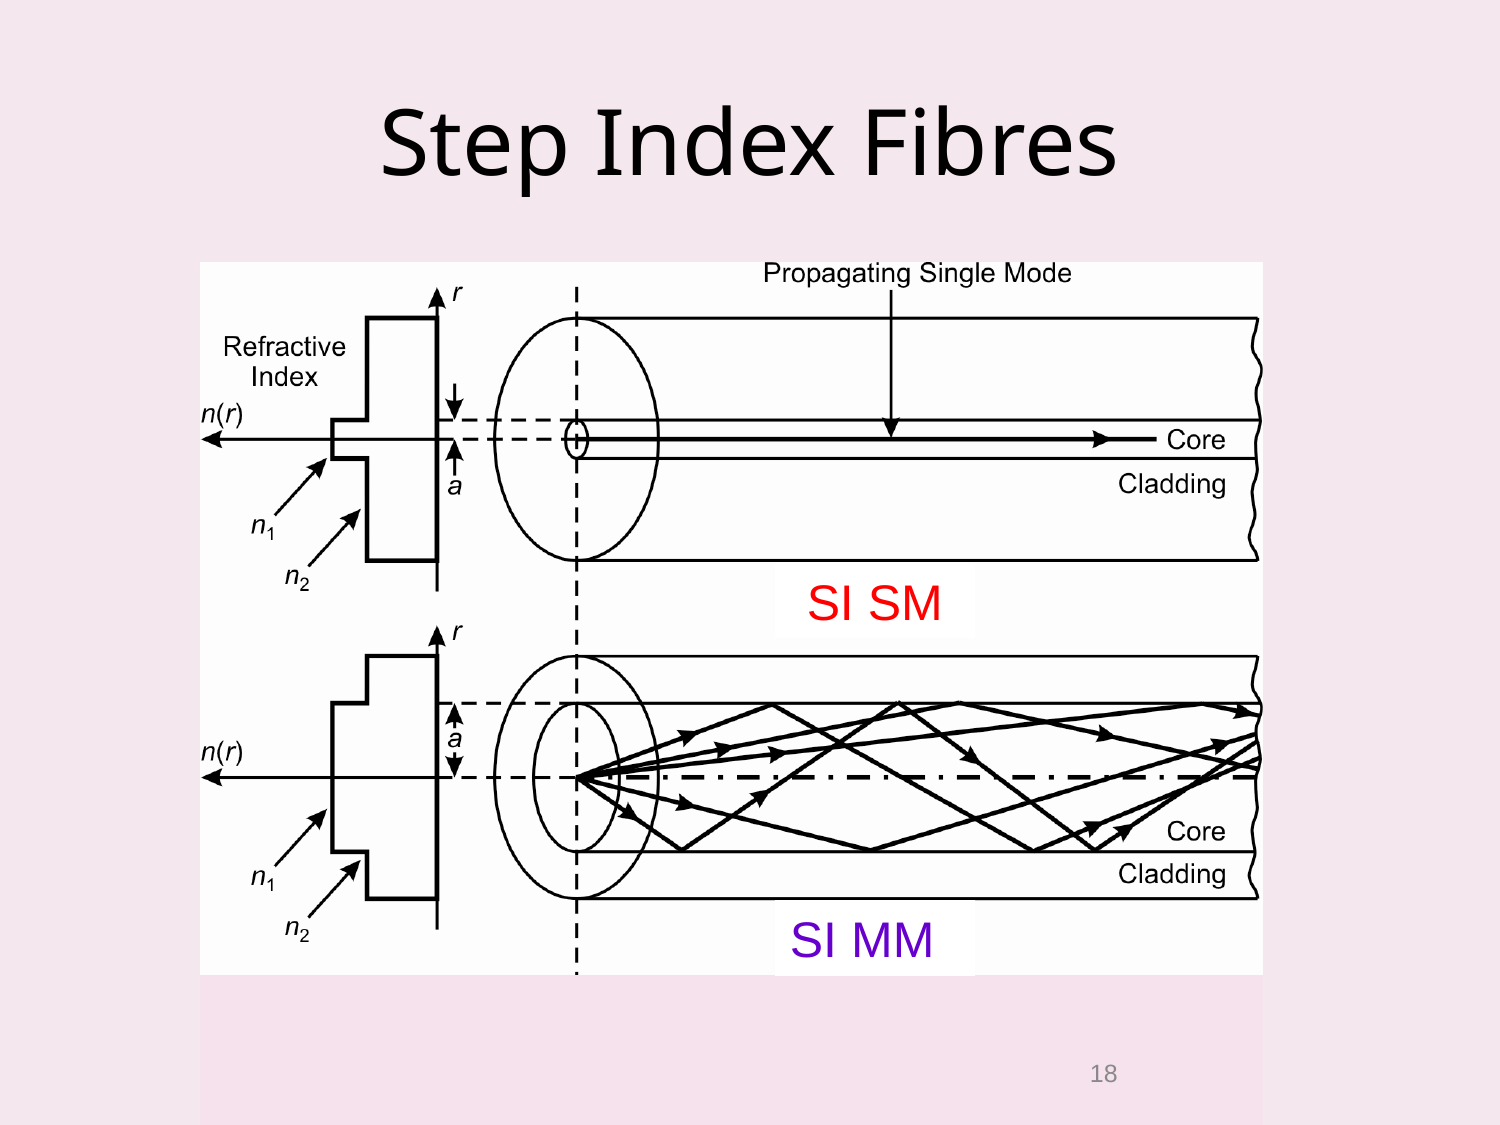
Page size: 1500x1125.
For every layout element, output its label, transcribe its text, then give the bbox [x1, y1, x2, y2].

text_box SI MM [774, 900, 976, 976]
title Step Index Fibres [75, 45, 1426, 233]
text_box SI SM [774, 562, 976, 639]
picture [200, 262, 1263, 975]
text_box [200, 975, 1426, 1125]
